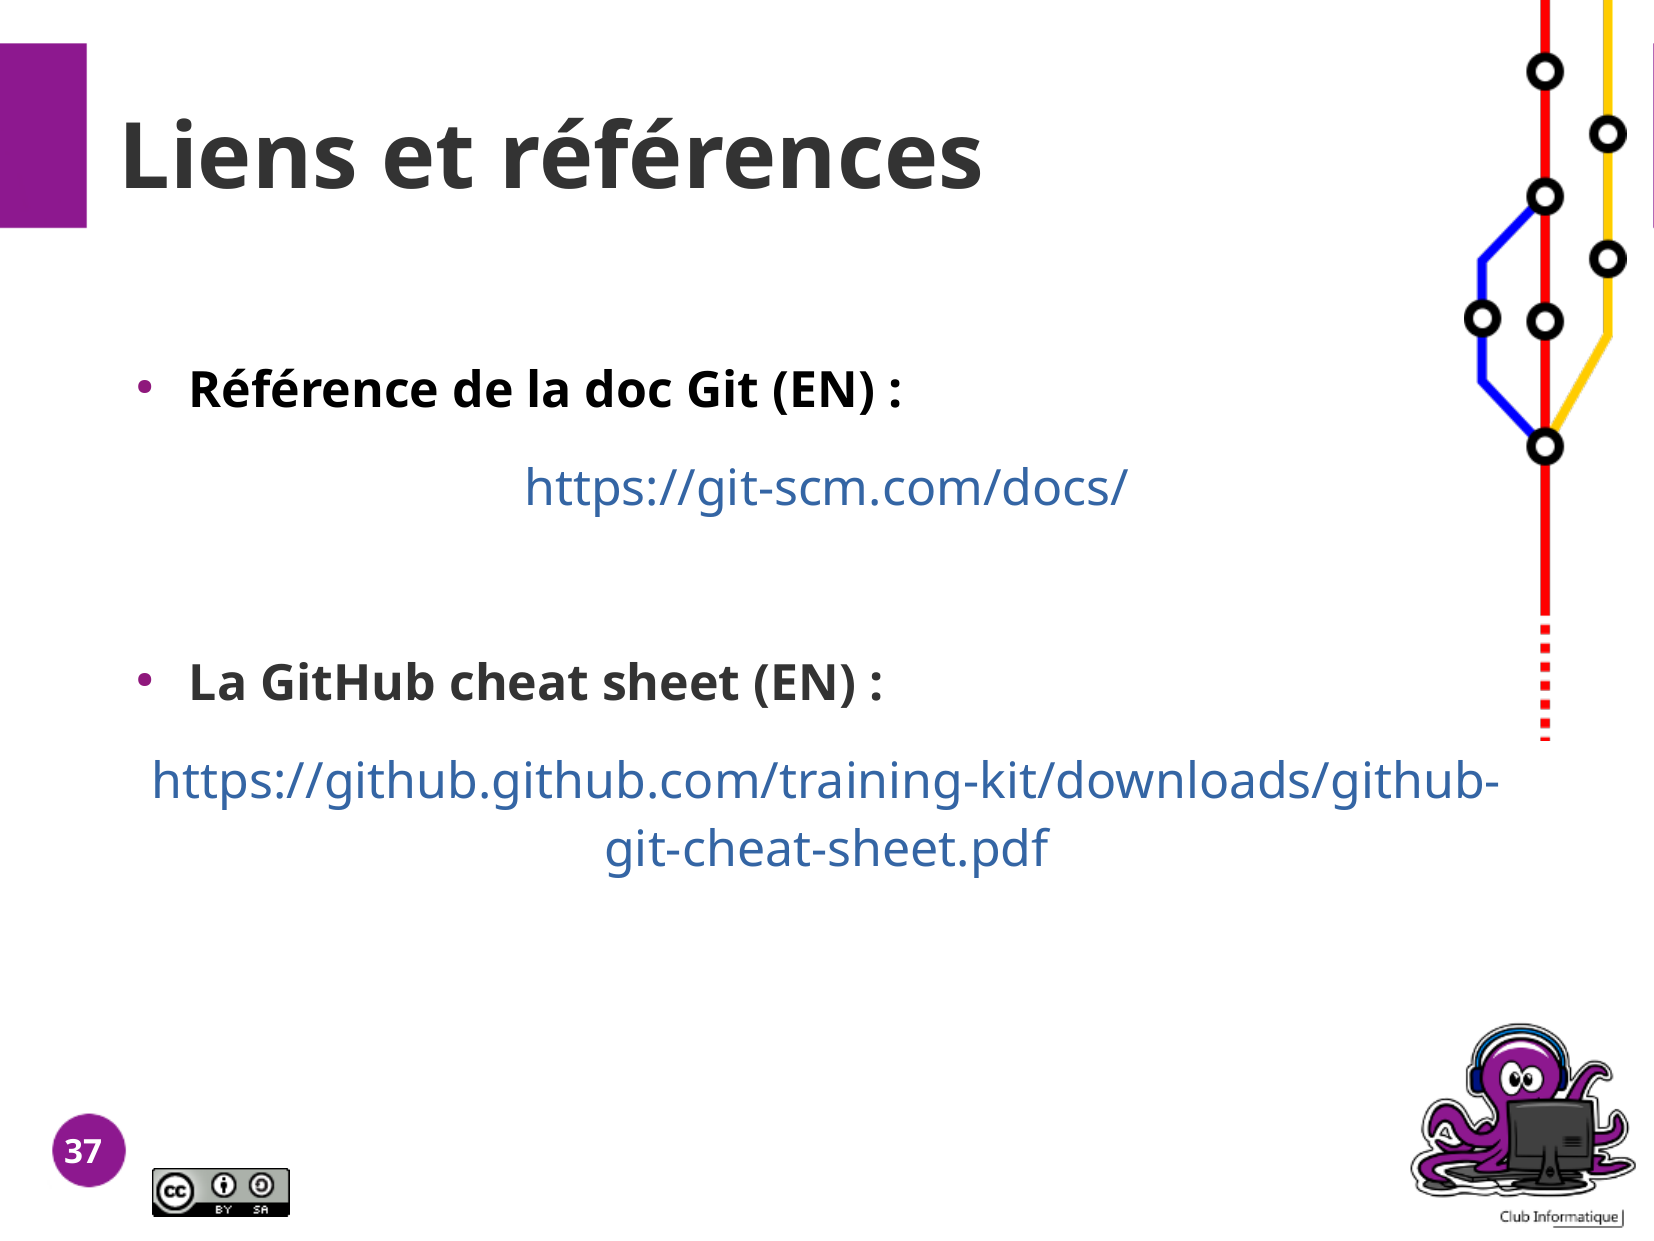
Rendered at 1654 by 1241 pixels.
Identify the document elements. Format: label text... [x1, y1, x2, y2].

title Liens et références [118, 49, 1572, 257]
picture [0, 0, 1654, 1241]
list Référence de la doc Git (EN) : https://git-scm.com/docs/ La GitHub cheat sheet (EN) : https://github.github.com/training-kit/downloads/github-git-cheat-sheet.pdf [118, 354, 1536, 1217]
